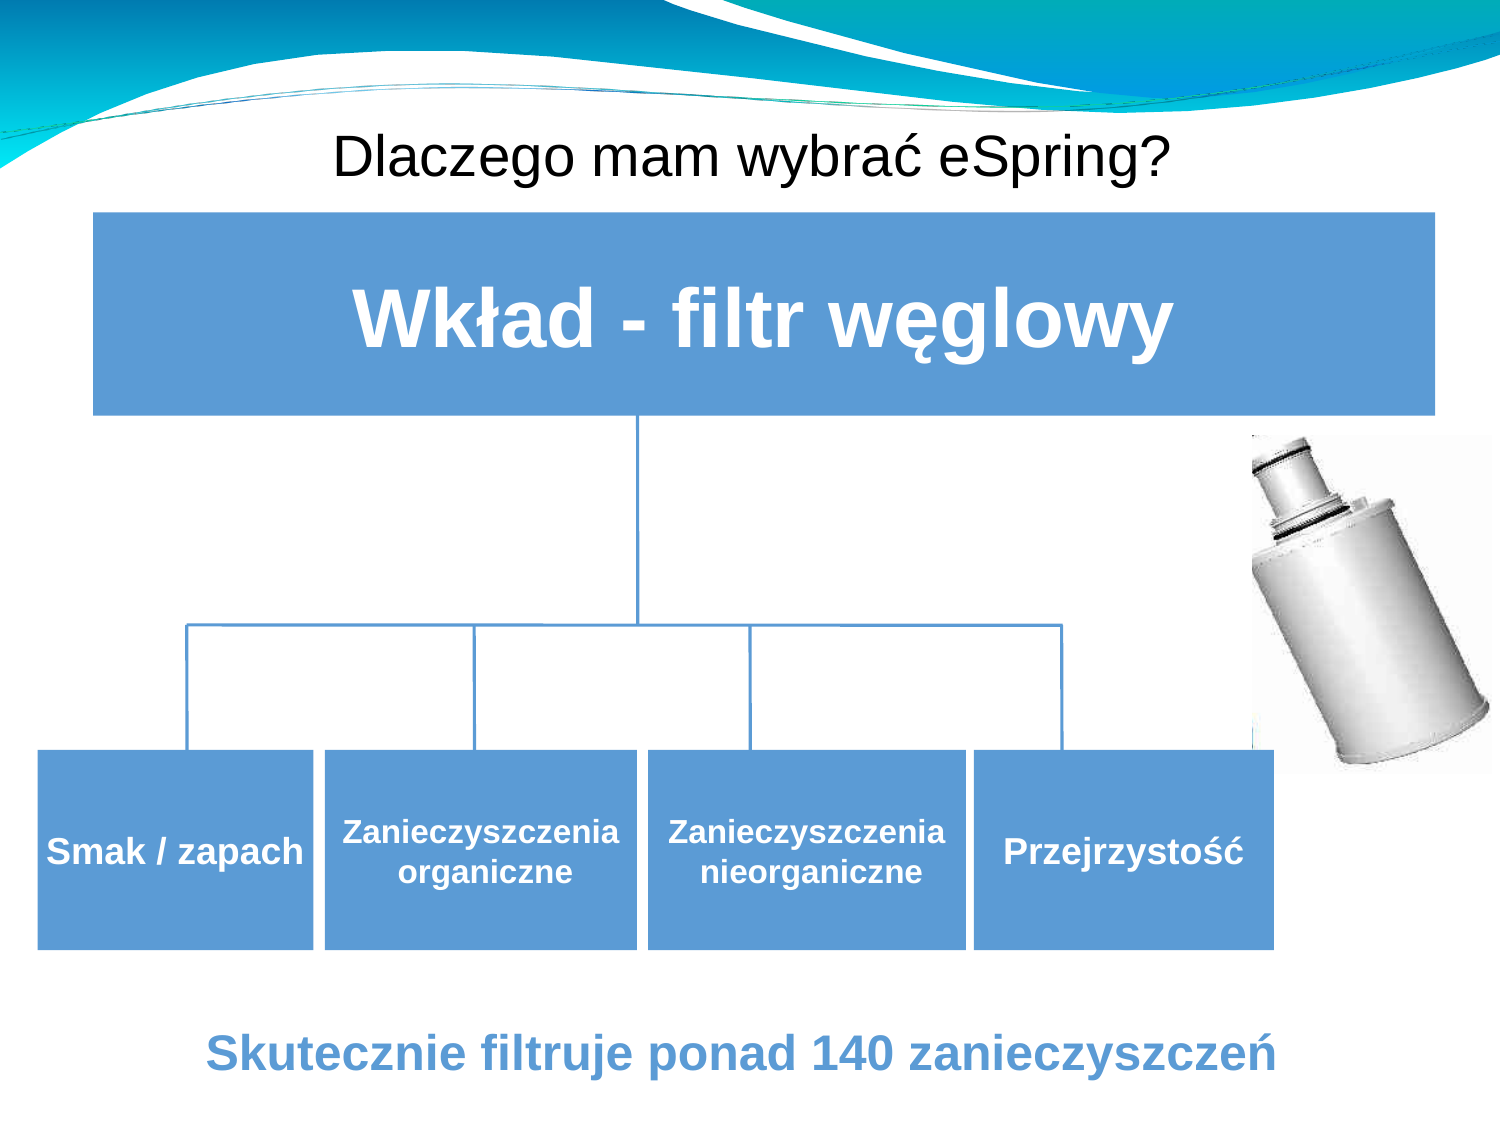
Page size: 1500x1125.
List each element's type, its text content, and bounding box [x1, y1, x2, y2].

text_box Zanieczyszczenia nieorganiczne [648, 749, 966, 951]
text_box Przejrzystość [973, 749, 1274, 951]
text_box Zanieczyszczenia organiczne [324, 749, 637, 951]
text_box Smak / zapach [37, 749, 314, 951]
text_box Dlaczego mam wybrać eSpring? [0, 110, 1500, 196]
text_box Wkład - filtr węglowy [93, 212, 1436, 416]
picture [1252, 435, 1492, 774]
text_box Skutecznie filtruje ponad 140 zanieczyszczeń [0, 1012, 1498, 1089]
